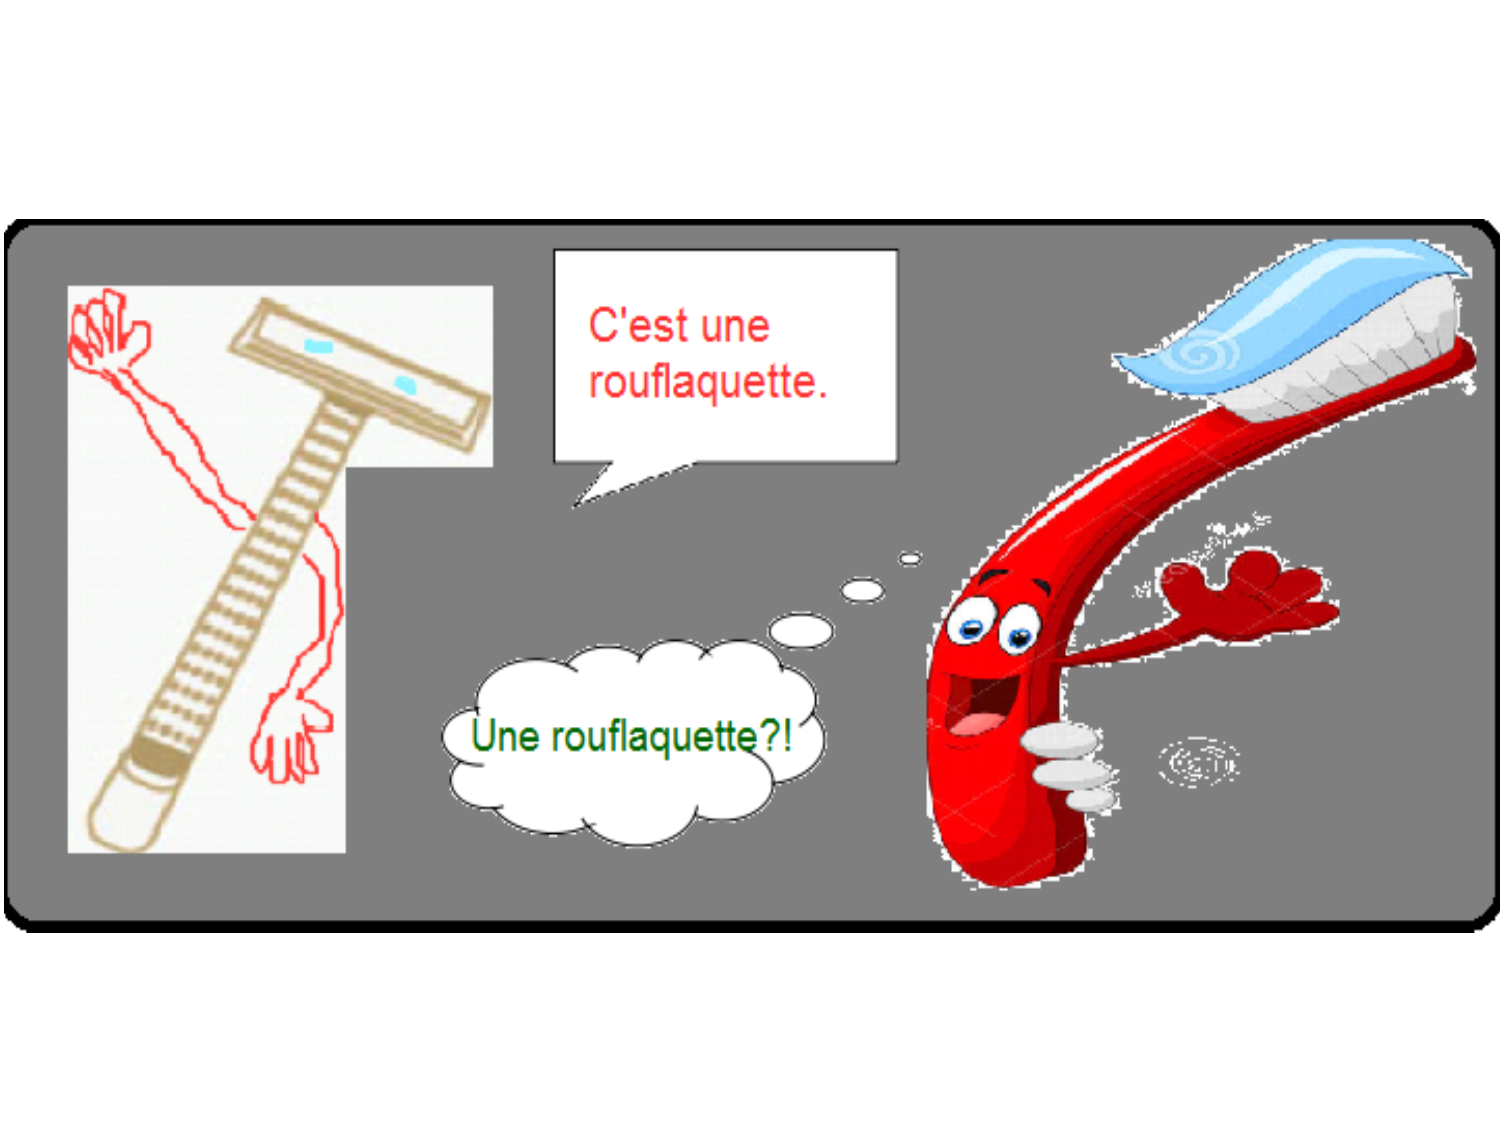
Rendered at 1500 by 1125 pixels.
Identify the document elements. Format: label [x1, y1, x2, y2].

chart [4, 219, 1500, 933]
